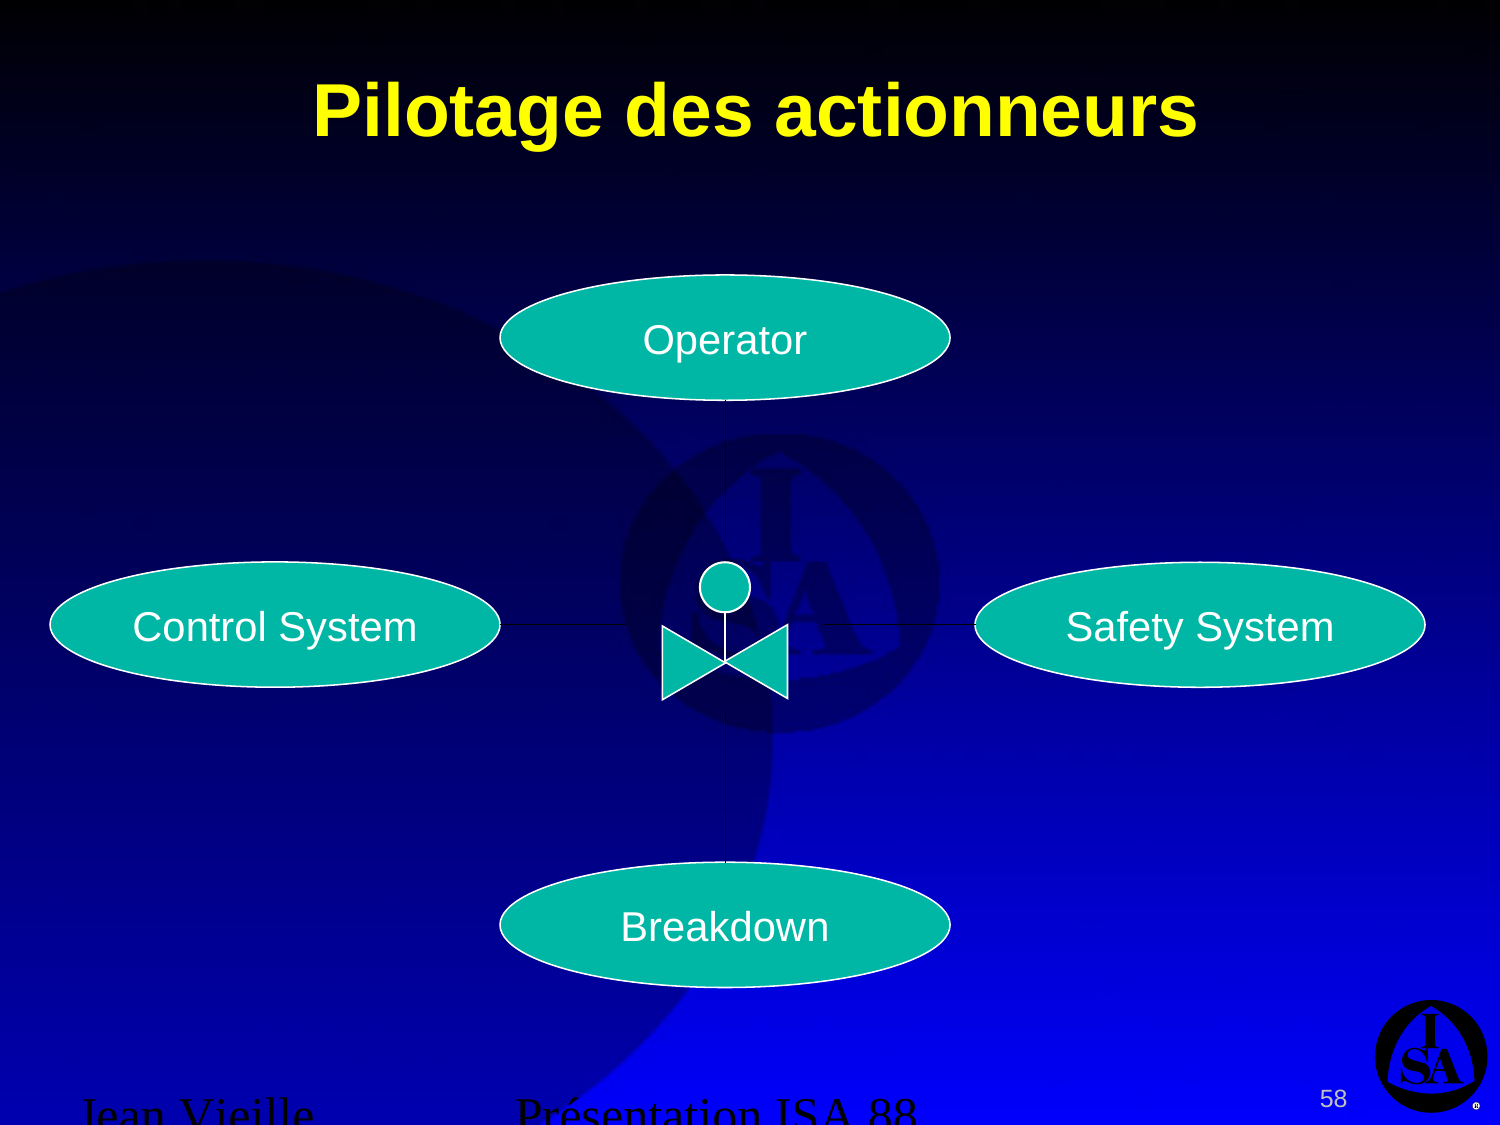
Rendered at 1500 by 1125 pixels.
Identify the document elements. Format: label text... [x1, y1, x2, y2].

title Pilotage des actionneurs [75, 12, 1438, 201]
picture [234, 1110, 244, 1118]
picture [124, 1120, 133, 1125]
text_box Operator [500, 274, 951, 401]
picture [524, 1101, 535, 1117]
picture [874, 1101, 885, 1114]
picture [565, 1110, 575, 1118]
text_box Breakdown [500, 862, 951, 988]
picture [899, 1101, 910, 1114]
picture [148, 1111, 157, 1125]
picture [298, 1110, 308, 1118]
picture [828, 1121, 843, 1125]
picture [0, 0, 1500, 1125]
picture [668, 1120, 677, 1125]
picture [898, 1116, 911, 1125]
text_box Control System [50, 561, 501, 688]
text_box [699, 562, 751, 613]
text_box [662, 624, 788, 700]
picture [830, 1103, 841, 1118]
picture [607, 1110, 617, 1118]
picture [102, 1110, 112, 1118]
picture [745, 1111, 754, 1125]
picture [873, 1116, 886, 1125]
text_box Safety System [975, 562, 1426, 688]
picture [718, 1110, 731, 1125]
picture [631, 1111, 640, 1125]
